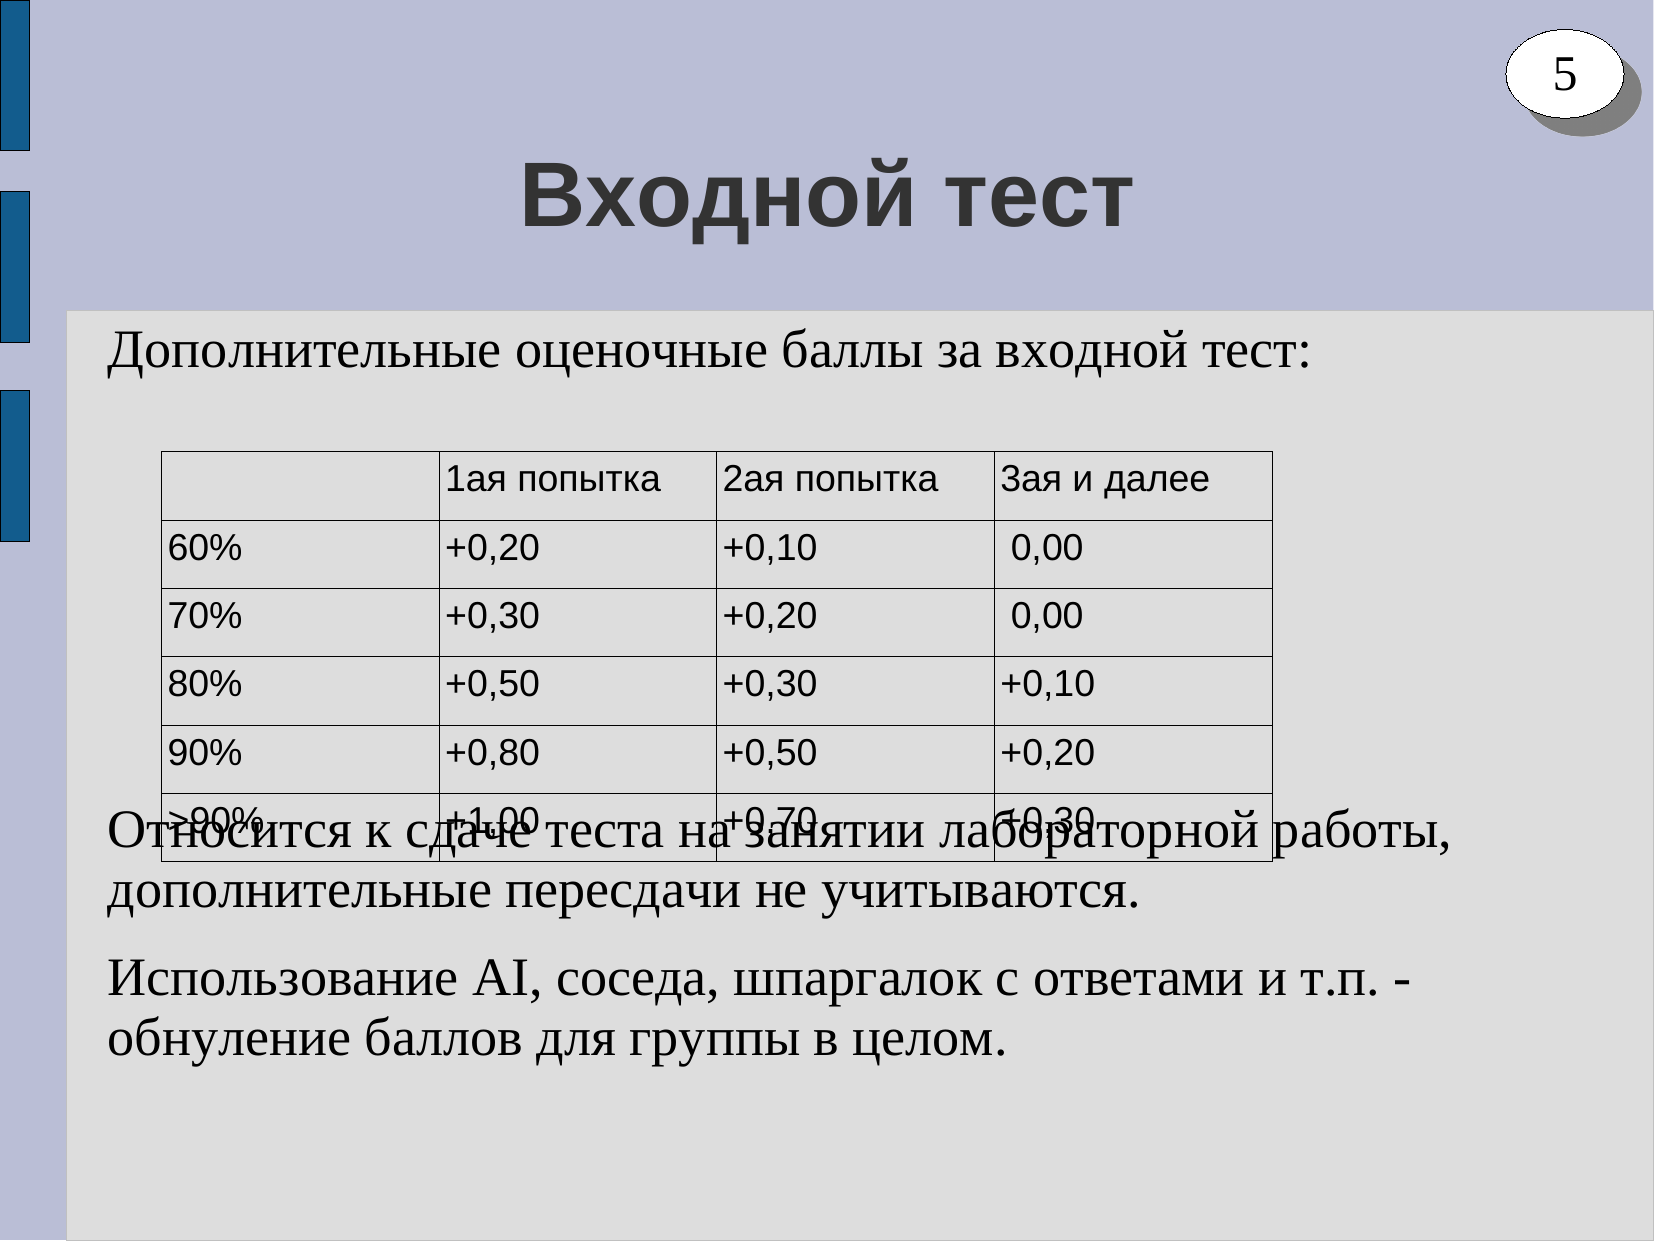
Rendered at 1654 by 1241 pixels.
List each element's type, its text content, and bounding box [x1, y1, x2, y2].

table_cell +0,20 [440, 521, 716, 588]
title Входной тест [121, 91, 1534, 299]
table_header 2ая попытка [717, 452, 994, 520]
table_cell 80% [162, 657, 439, 725]
table_cell 60% [162, 521, 439, 588]
table_cell +0,80 [440, 726, 716, 793]
text_box Дополнительные оценочные баллы за входной тест: Относится к сдаче теста на занятии лабораторной работы, дополнительные пересдачи не учитываются. Использование AI, соседа, шпаргалок с ответами и т.п. - обнуление баллов для группы в целом. [107, 318, 1612, 1241]
table_header [162, 452, 439, 520]
table_cell +0,50 [717, 726, 994, 793]
table_cell +0,50 [440, 657, 716, 725]
table_cell +0,20 [717, 589, 994, 656]
table_cell +0,10 [717, 521, 994, 588]
table_cell 0,00 [995, 589, 1272, 656]
table_header 1ая попытка [440, 452, 716, 520]
table_cell +0,30 [995, 794, 1272, 861]
table_cell +0,30 [717, 657, 994, 725]
table_header 3ая и далее [995, 452, 1272, 520]
table_cell +0,10 [995, 657, 1272, 725]
table_cell >90% [162, 794, 439, 861]
table_cell +0,70 [717, 794, 994, 861]
text_box 5 [1505, 29, 1625, 119]
table_cell 0,00 [995, 521, 1272, 588]
table_cell +1,00 [440, 794, 716, 861]
table_cell 90% [162, 726, 439, 793]
table_cell +0,30 [440, 589, 716, 656]
table_cell 70% [162, 589, 439, 656]
table_cell +0,20 [995, 726, 1272, 793]
